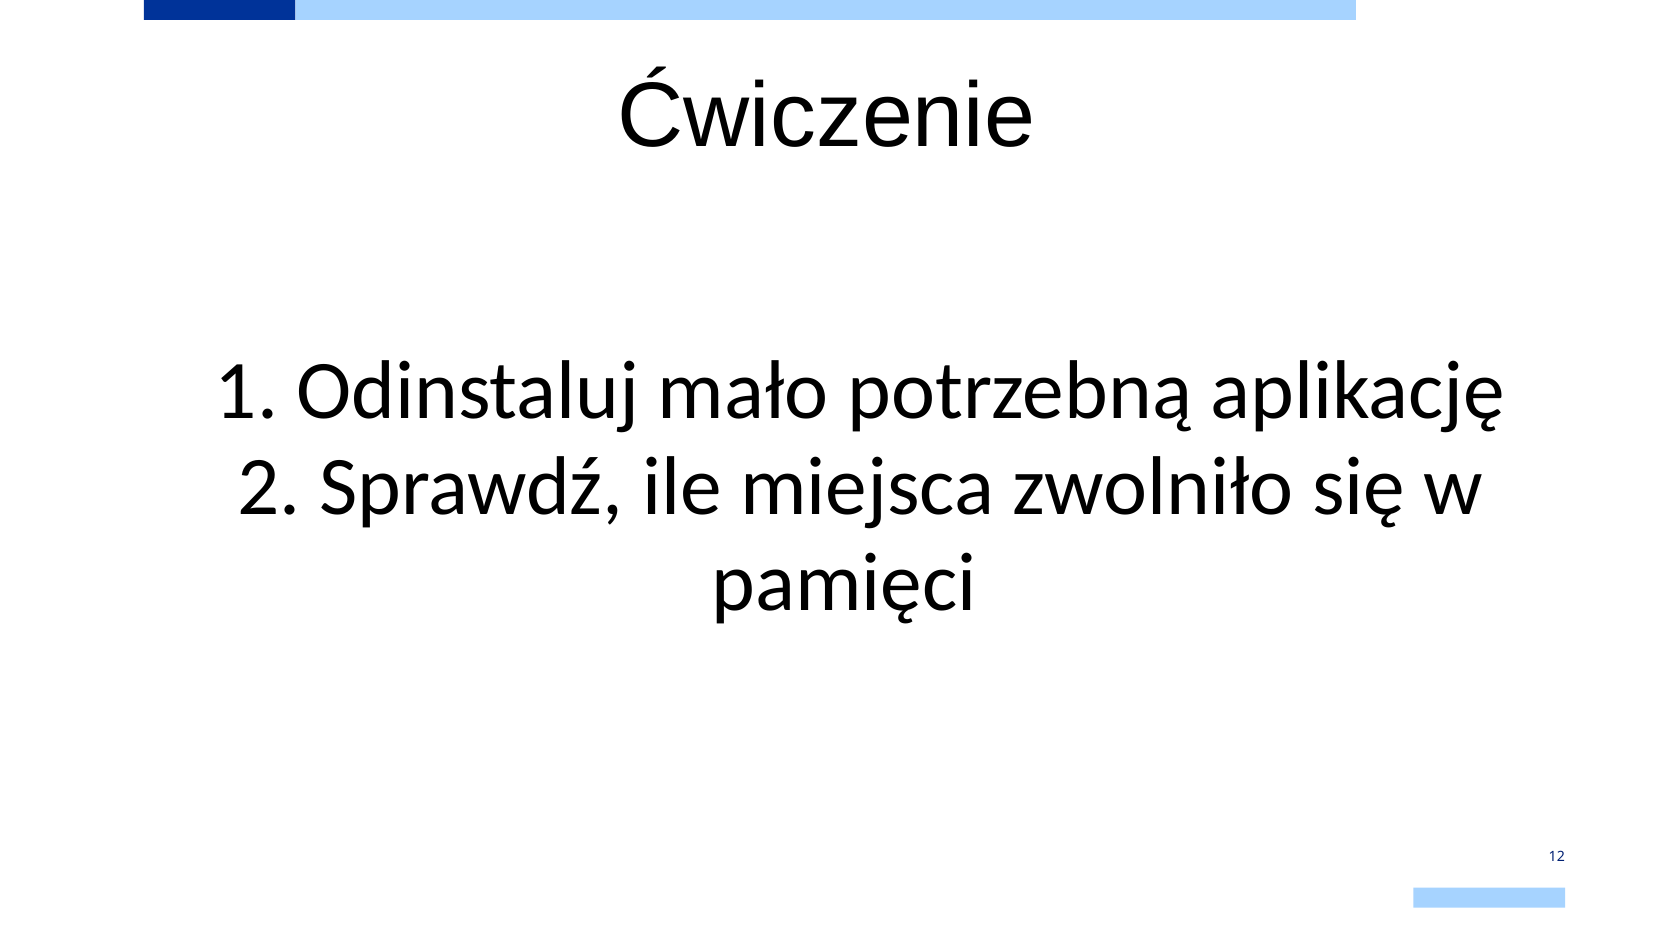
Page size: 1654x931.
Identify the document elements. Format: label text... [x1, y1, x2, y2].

subtitle 1. Odinstaluj mało potrzebną aplikację 2. Sprawdź, ile miejsca zwolniło się w pamięci [82, 217, 1571, 758]
title Ćwiczenie [82, 37, 1571, 193]
